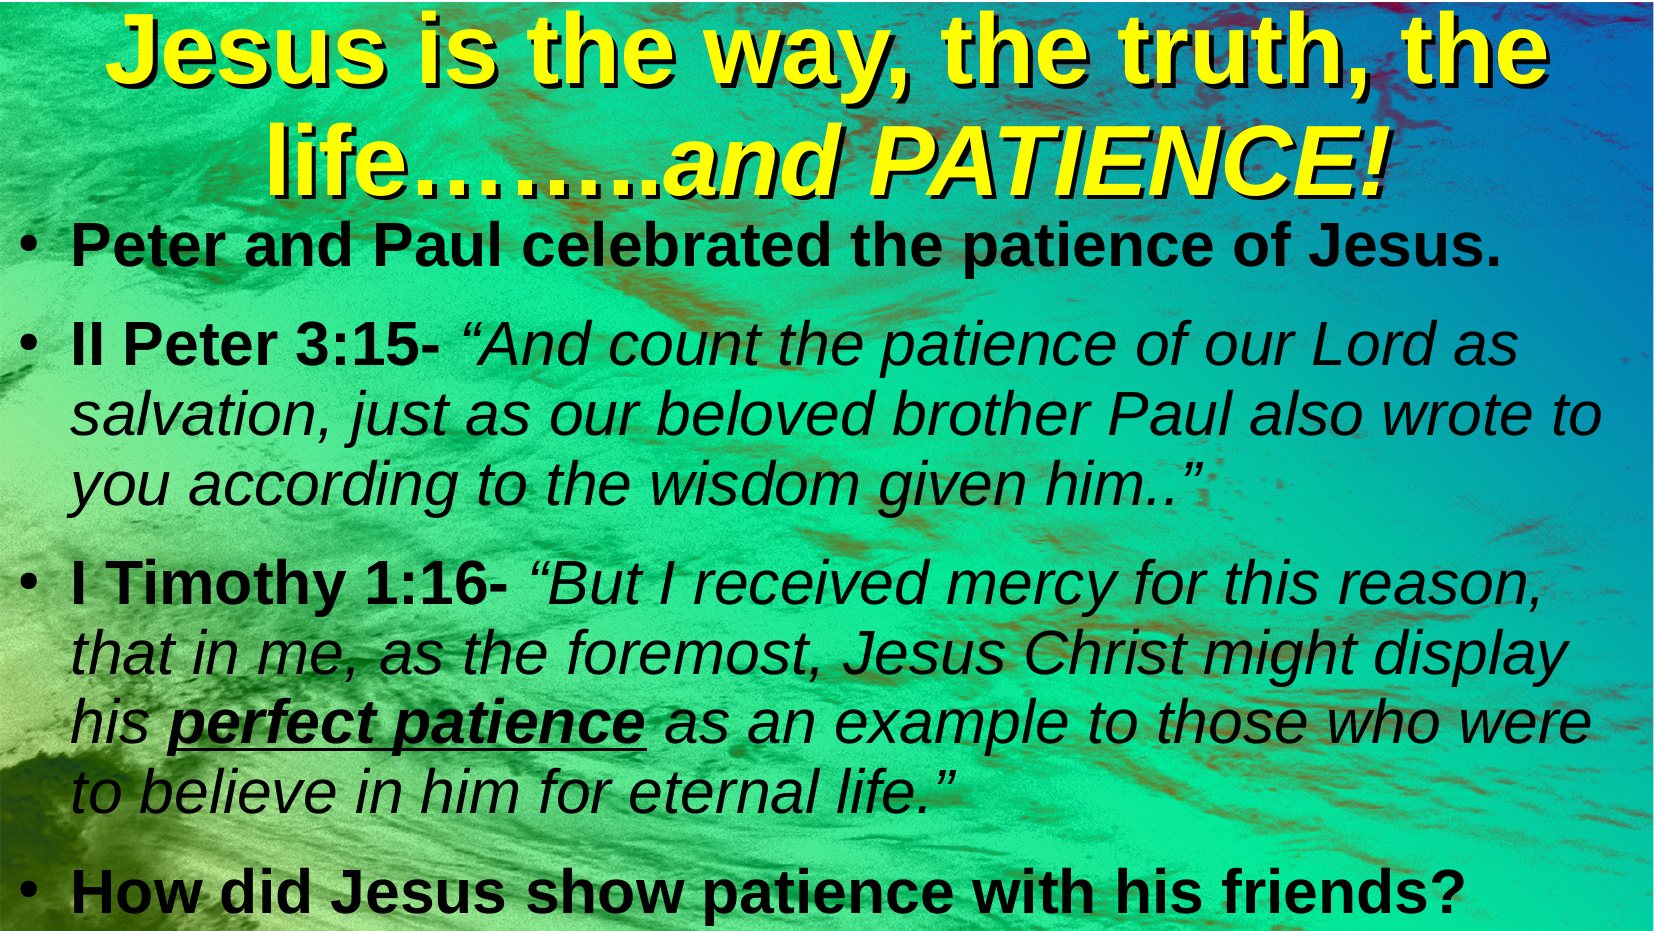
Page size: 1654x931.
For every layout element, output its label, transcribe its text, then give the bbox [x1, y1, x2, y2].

title Jesus is the way, the truth, the life……..and PATIENCE! [1, 0, 1654, 210]
list Peter and Paul celebrated the patience of Jesus. II Peter 3:15- “And count the patience of our Lord as salvation, just as our beloved brother Paul also wrote to you according to the wisdom given him..” I Timothy 1:16- “But I received mercy for this reason, that in me, as the foremost, Jesus Christ might display his perfect patience as an example to those who were to believe in him for eternal life.” How did Jesus show patience with his friends? [0, 210, 1654, 931]
